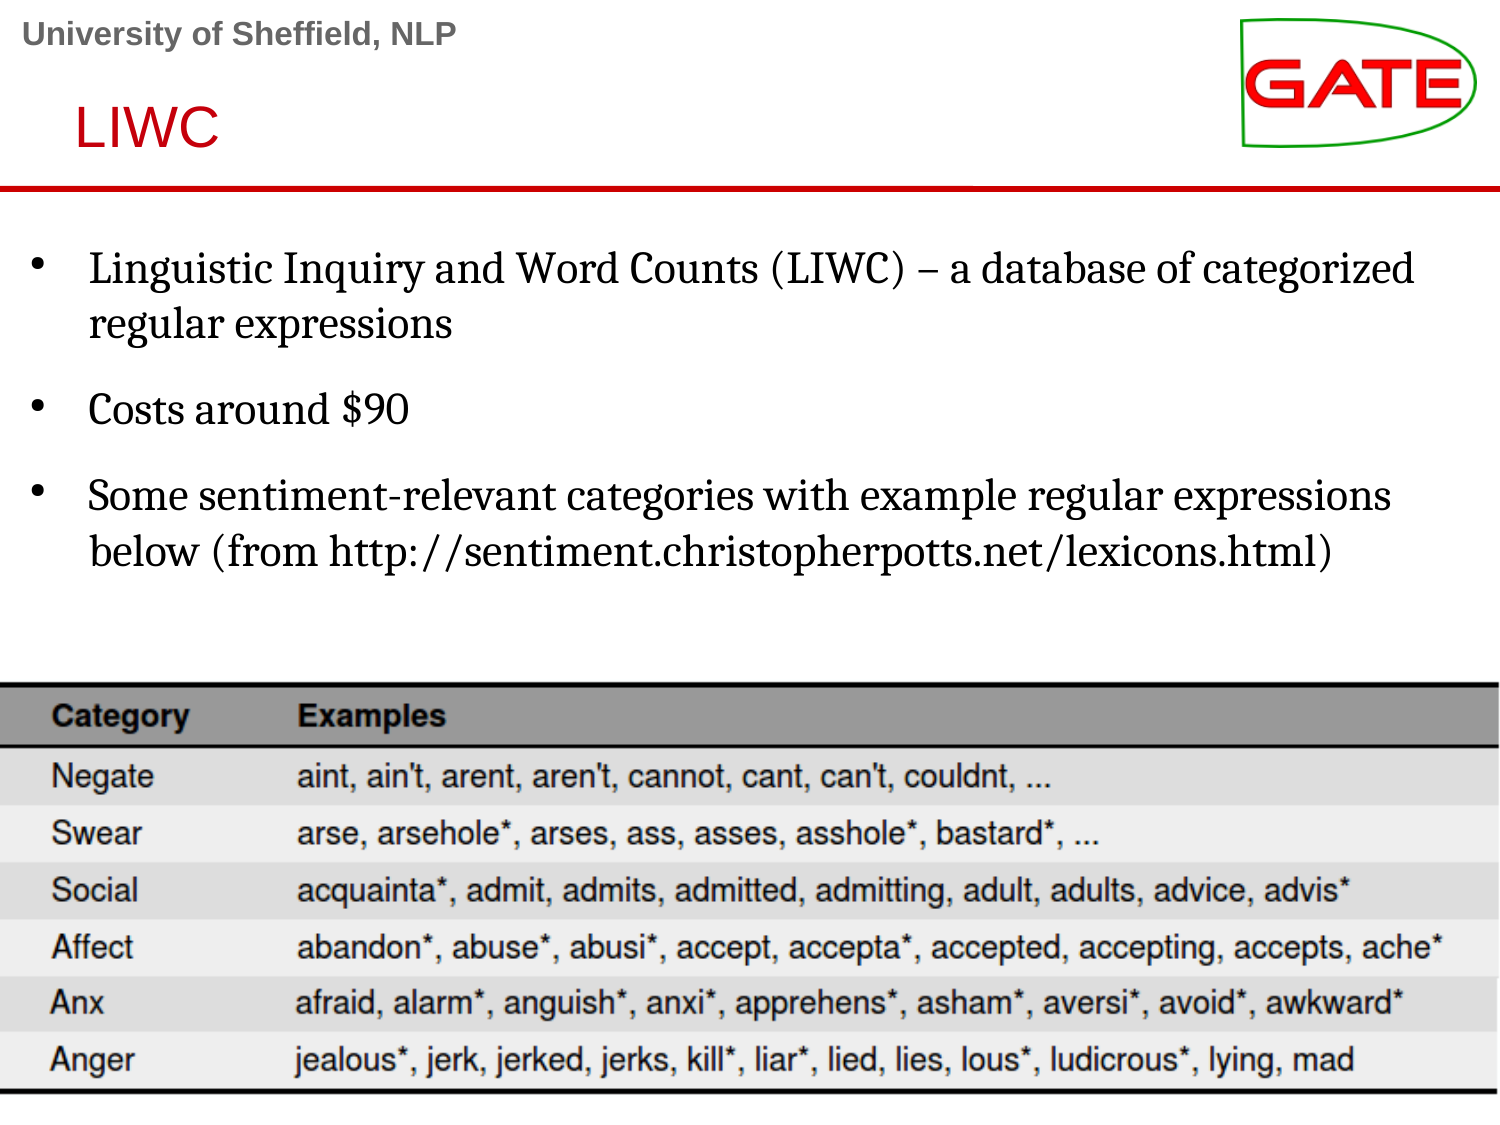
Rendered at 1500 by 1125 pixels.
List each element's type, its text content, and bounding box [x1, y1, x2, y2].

title LIWC [74, 68, 1425, 188]
picture [0, 679, 1500, 1098]
list Linguistic Inquiry and Word Counts (LIWC) – a database of categorized regular expressions Costs around $90 Some sentiment-relevant categories with example regular expressions below (from http://sentiment.christopherpotts.net/lexicons.html) [29, 236, 1447, 650]
picture [1240, 18, 1477, 148]
